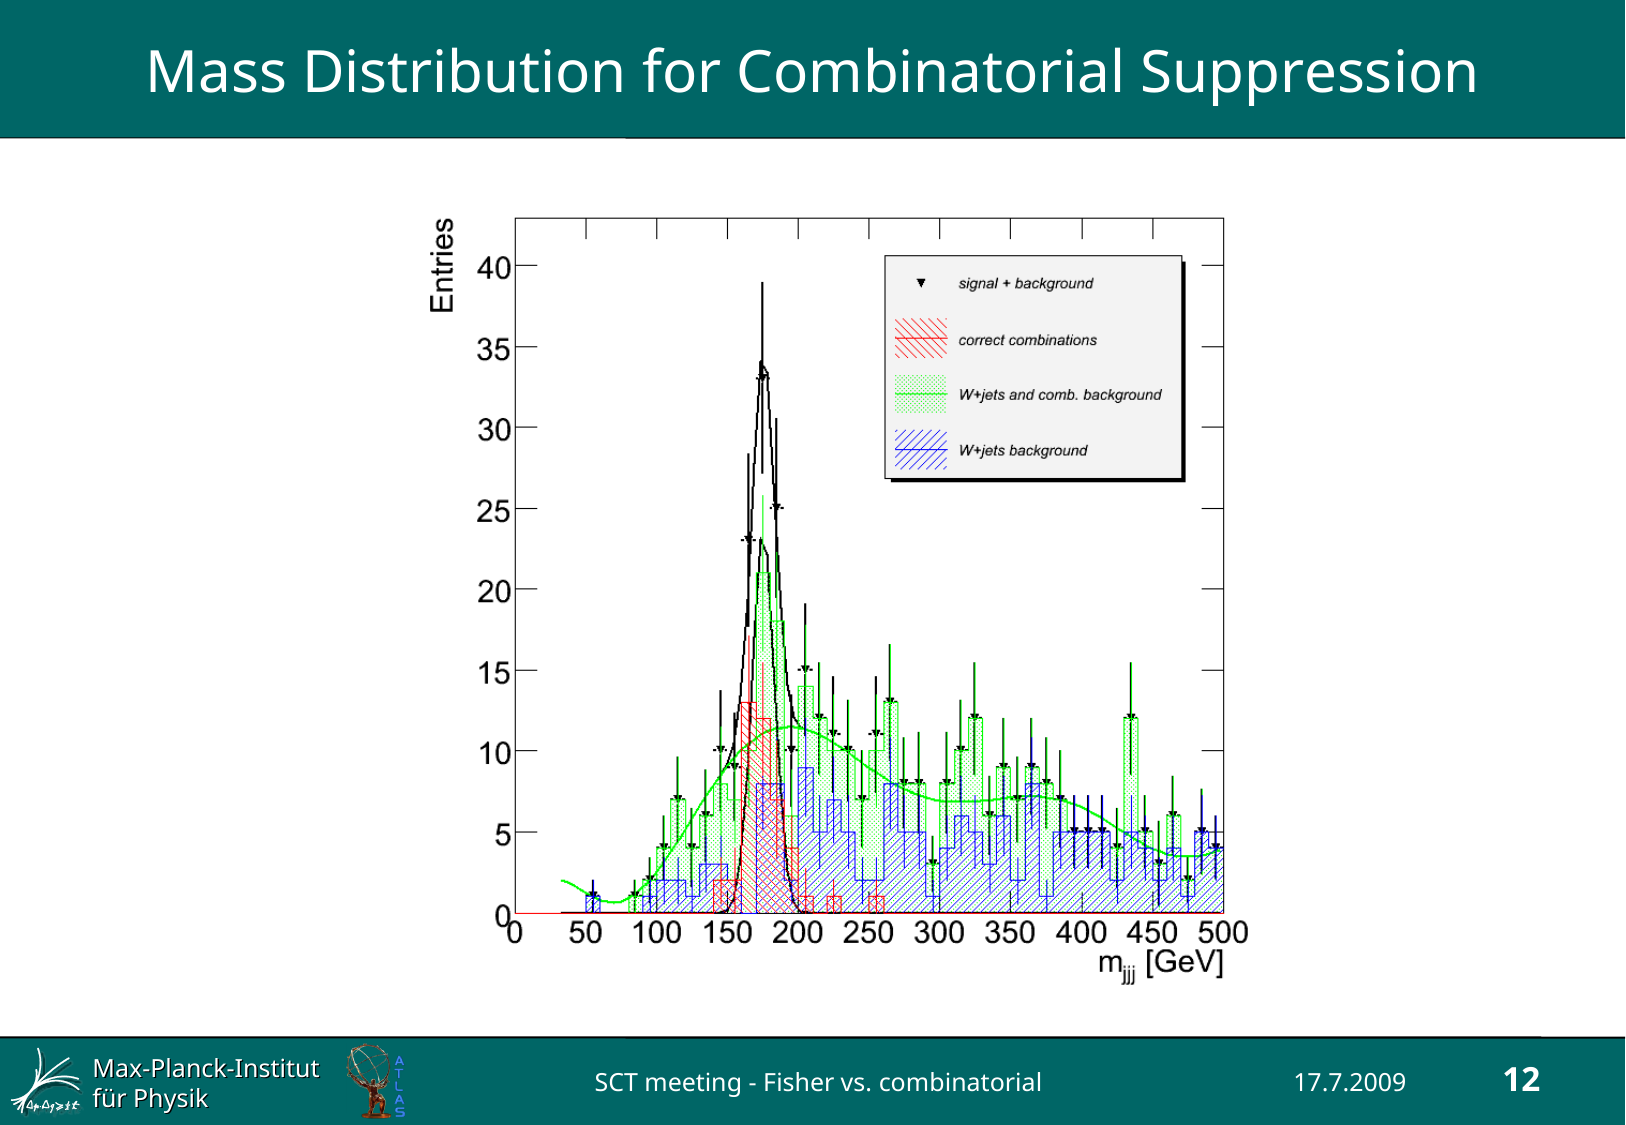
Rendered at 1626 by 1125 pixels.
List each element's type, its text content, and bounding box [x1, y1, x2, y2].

picture [413, 177, 1266, 1004]
text_box SCT meeting - Fisher vs. combinatorial [425, 1037, 1213, 1125]
text_box 17.7.2009 [1213, 1037, 1487, 1125]
text_box 11 [1487, 1037, 1625, 1125]
title Mass Distribution for Combinatorial Suppression [0, 0, 1625, 138]
